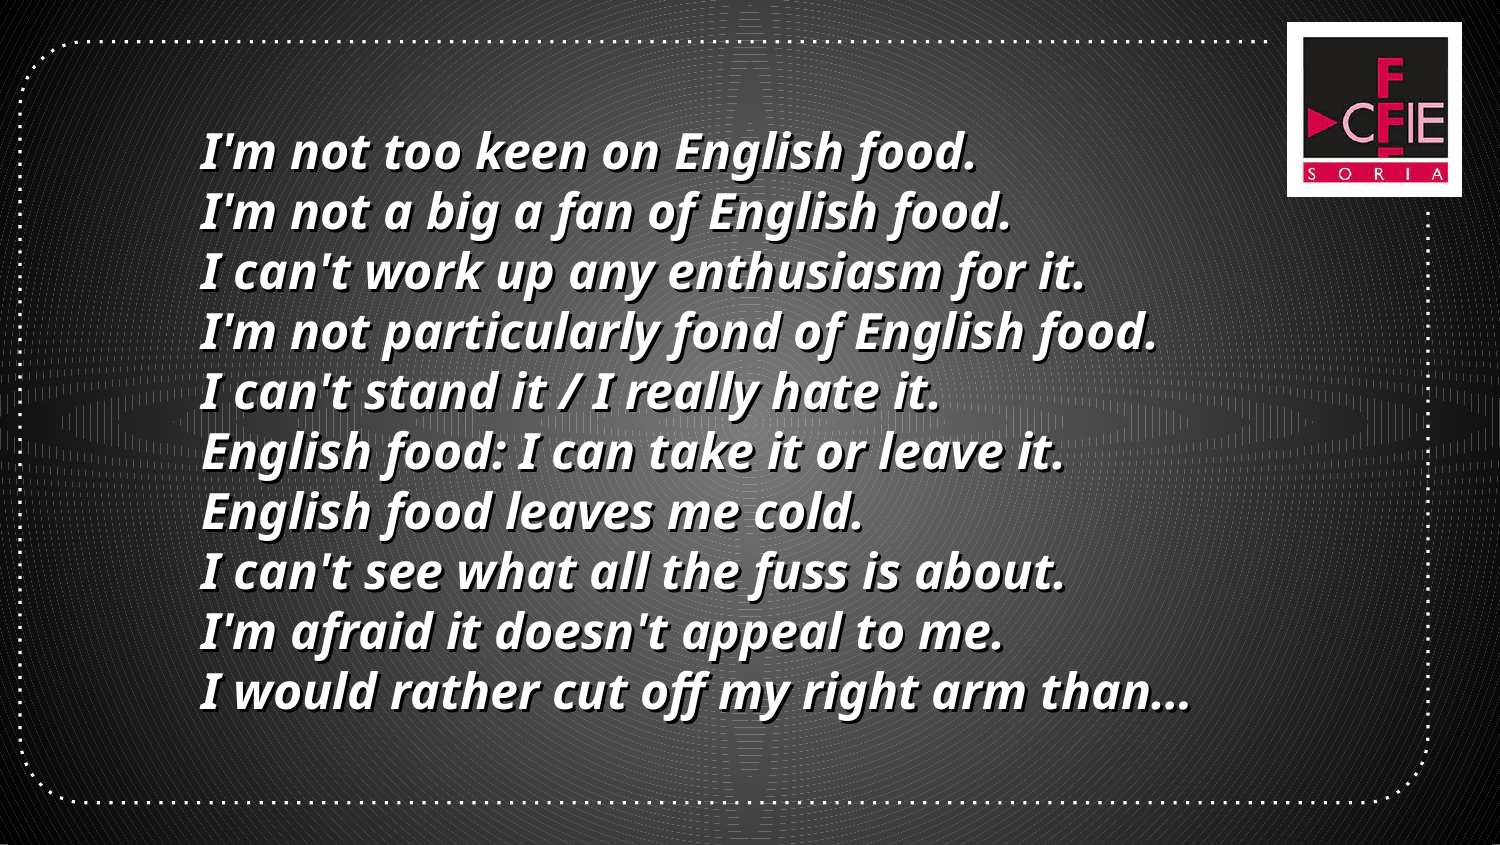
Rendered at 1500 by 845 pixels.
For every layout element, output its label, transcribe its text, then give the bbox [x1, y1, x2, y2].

text_box I'm not too keen on English food. I'm not a big a fan of English food. I can't work up any enthusiasm for it. I'm not particularly fond of English food. I can't stand it / I really hate it. English food: I can take it or leave it. English food leaves me cold. I can't see what all the fuss is about. I'm afraid it doesn't appeal to me. I would rather cut off my right arm than… [186, 72, 1262, 734]
picture [1287, 22, 1462, 197]
